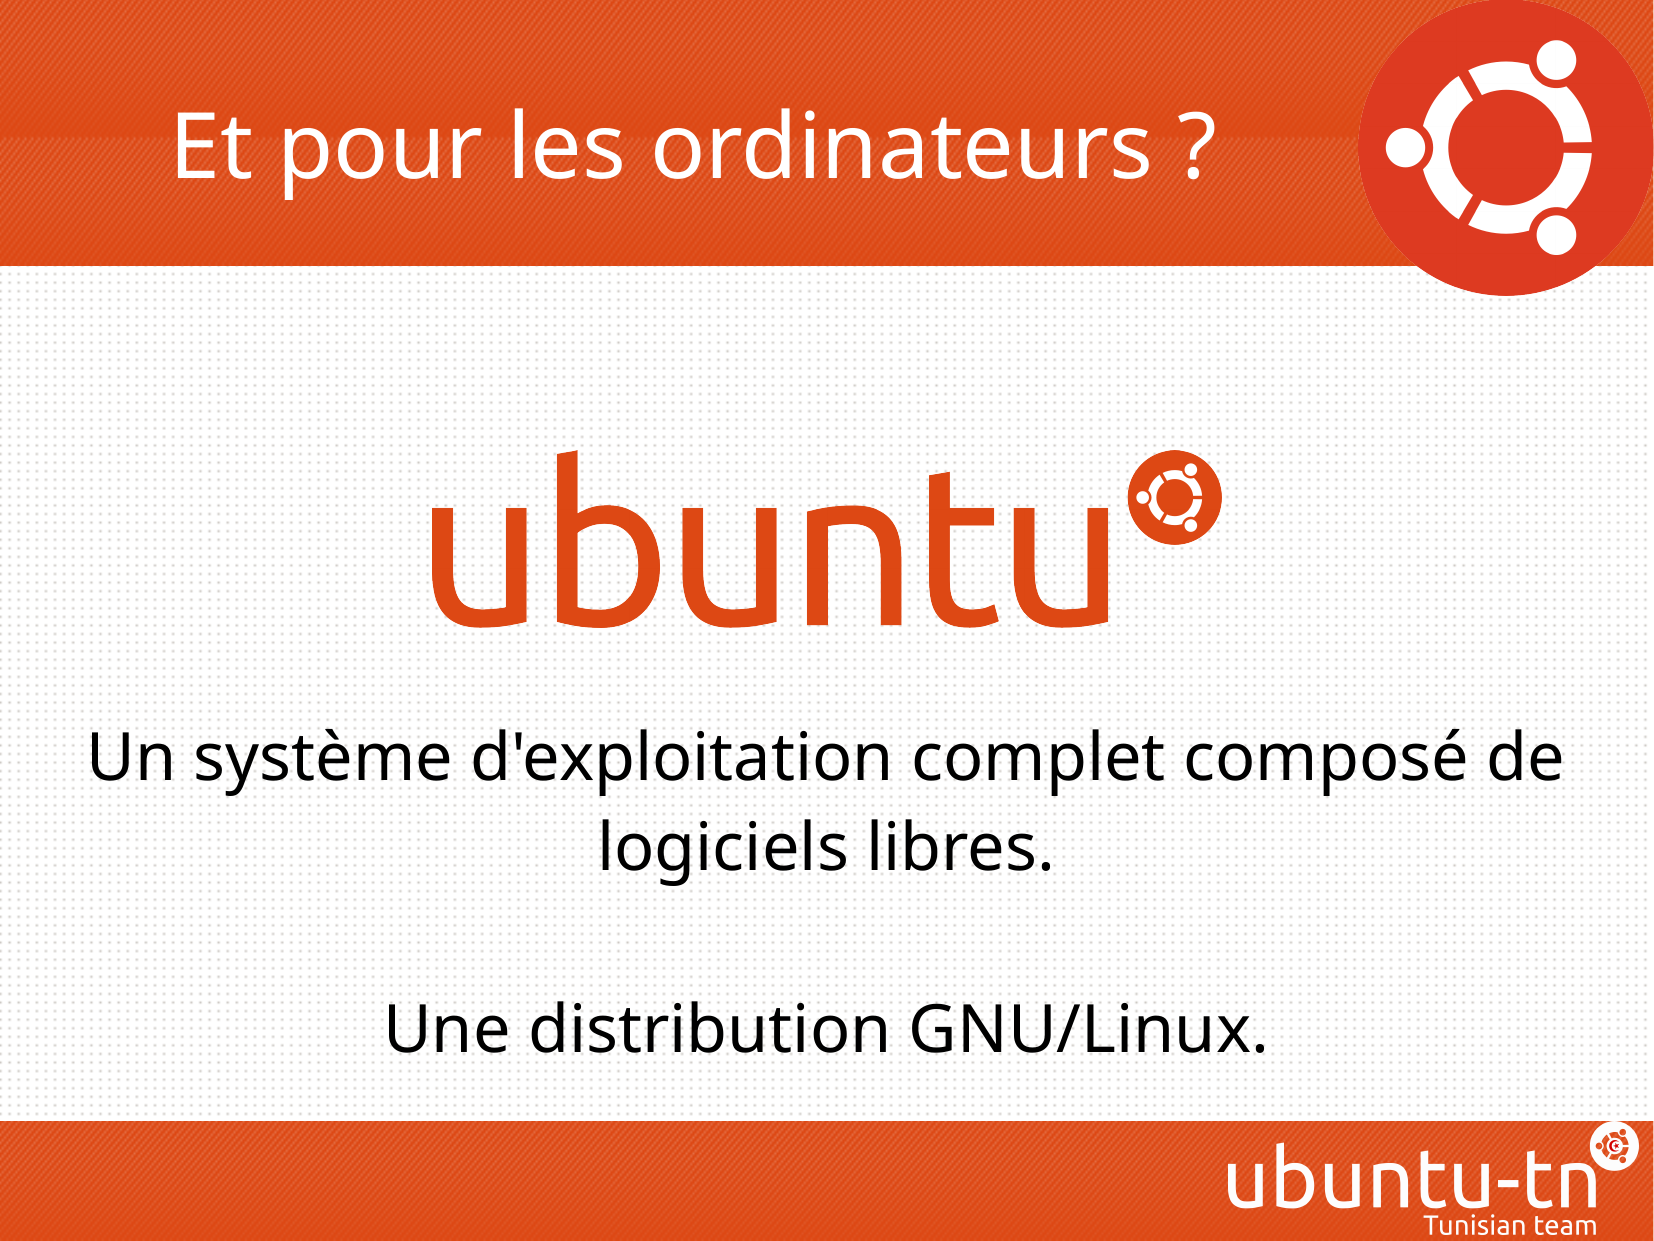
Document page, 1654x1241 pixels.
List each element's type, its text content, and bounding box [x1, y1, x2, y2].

title Et pour les ordinateurs ? [29, 36, 1359, 250]
subtitle Un système d'exploitation complet composé de logiciels libres. Une distribution GNU/Linux. [82, 679, 1571, 1102]
picture [0, 0, 1654, 1241]
